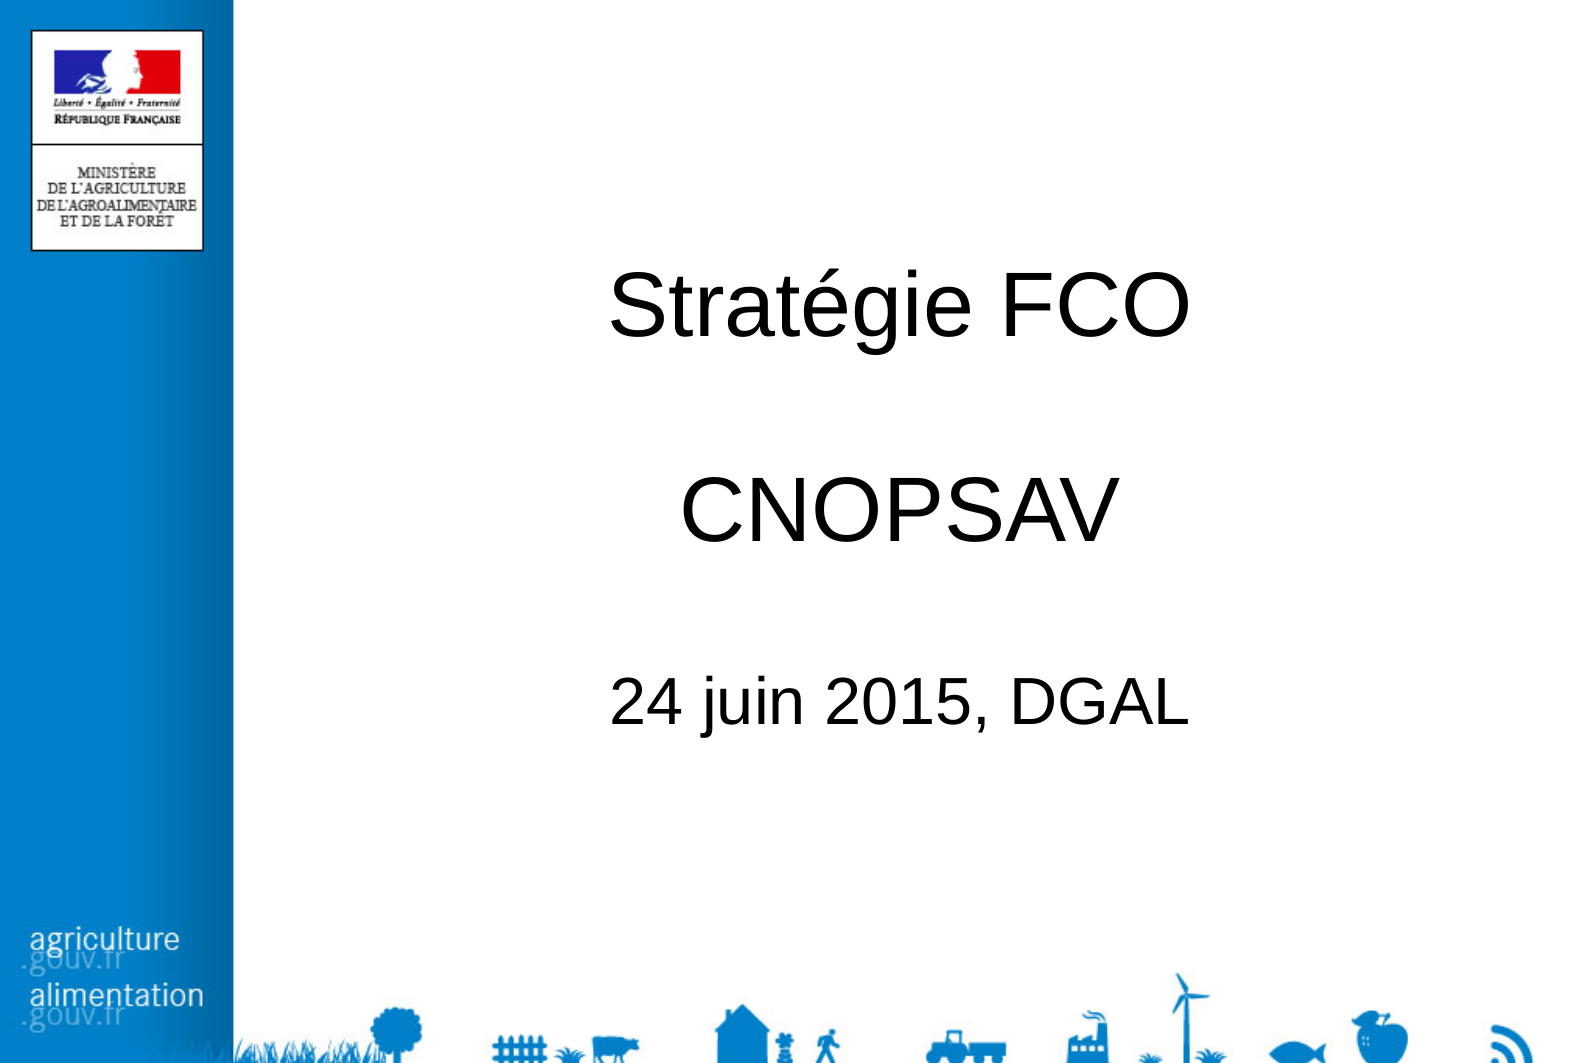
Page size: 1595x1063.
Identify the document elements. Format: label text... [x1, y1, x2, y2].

subtitle Stratégie FCO CNOPSAV 24 juin 2015, DGAL [265, 49, 1536, 943]
picture [0, 0, 1595, 1063]
